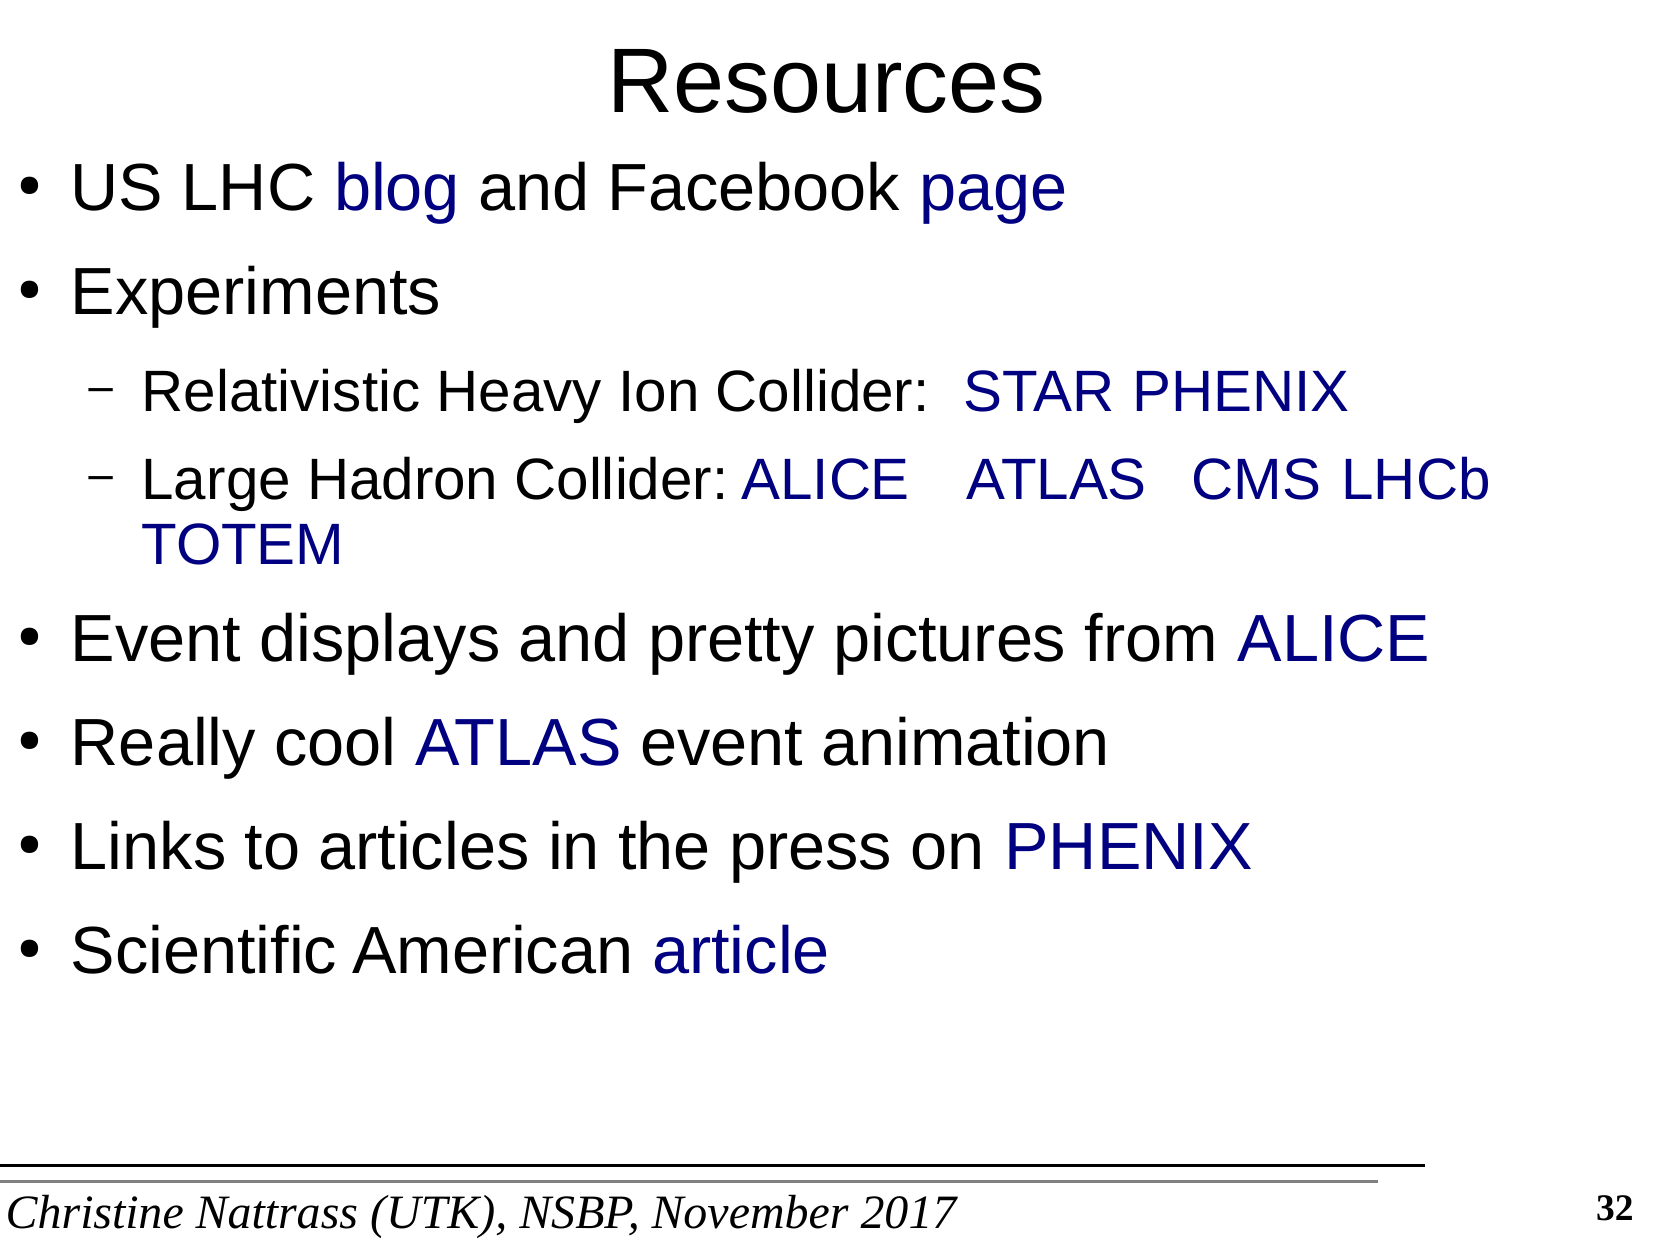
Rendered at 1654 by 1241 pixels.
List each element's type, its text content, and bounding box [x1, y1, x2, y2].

list US LHC blog and Facebook page Experiments Relativistic Heavy Ion Collider: STAR PHENIX Large Hadron Collider: ALICE ATLAS CMS LHCb TOTEM Event displays and pretty pictures from ALICE Really cool ATLAS event animation Links to articles in the press on PHENIX Scientific American article [0, 149, 1654, 1163]
title Resources [82, 28, 1571, 132]
